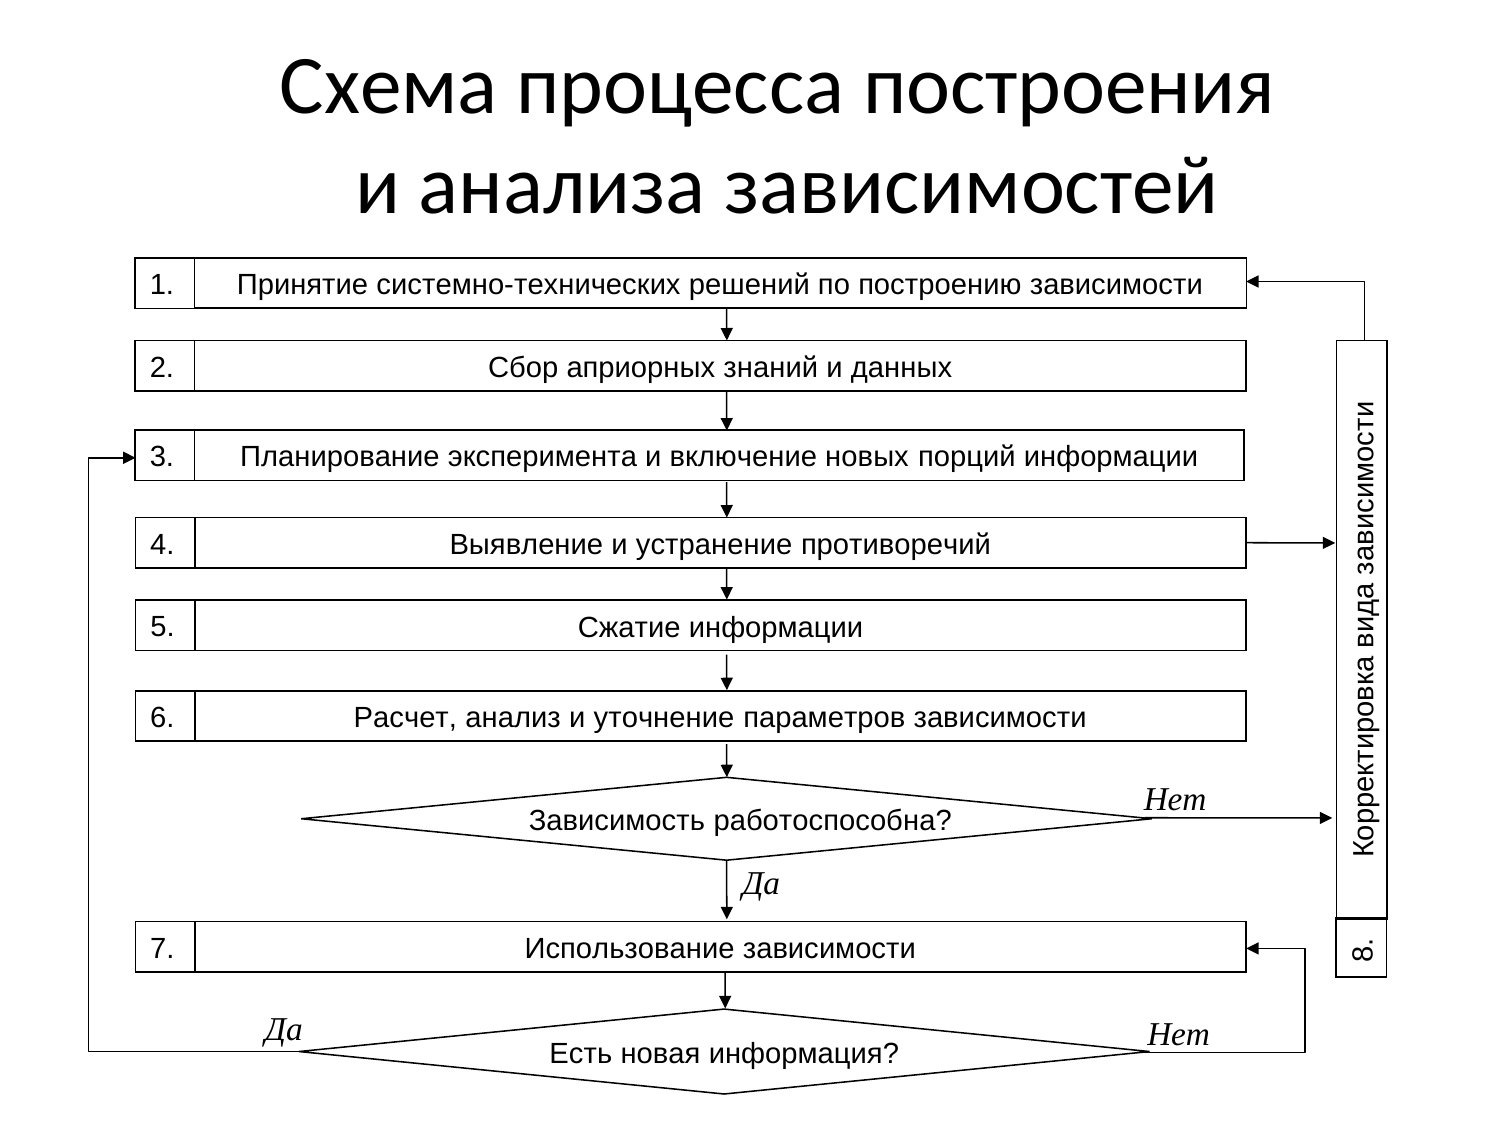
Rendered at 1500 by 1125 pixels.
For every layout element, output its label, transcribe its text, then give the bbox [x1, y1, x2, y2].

text_box Сжатие информации [196, 600, 1247, 651]
title Схема процесса построения и анализа зависимостей [75, 17, 1500, 244]
text_box 8. [1335, 917, 1387, 978]
text_box Выявление и устранение противоречий [195, 517, 1247, 568]
text_box 6. [135, 690, 195, 742]
text_box Да [249, 1006, 391, 1075]
text_box 3. [135, 429, 195, 481]
text_box Принятие системно-технических решений по построению зависимости [194, 257, 1247, 309]
text_box Нет [1128, 777, 1270, 845]
text_box Планирование эксперимента и включение новых порций информации [195, 429, 1244, 481]
text_box Корректировка вида зависимости [1336, 340, 1387, 917]
text_box 1. [135, 258, 195, 309]
text_box Да [726, 861, 869, 929]
text_box 5. [135, 599, 196, 651]
text_box 4. [135, 517, 195, 568]
text_box Зависимость работоспособна? [301, 777, 1128, 861]
text_box Использование зависимости [195, 921, 1247, 972]
text_box Сбор априорных знаний и данных [195, 340, 1247, 391]
text_box 2. [135, 340, 195, 392]
text_box Расчет, анализ и уточнение параметров зависимости [195, 690, 1247, 742]
text_box Нет [1131, 1012, 1274, 1080]
text_box Есть новая информация? [391, 1009, 1131, 1094]
text_box 7. [135, 921, 195, 972]
